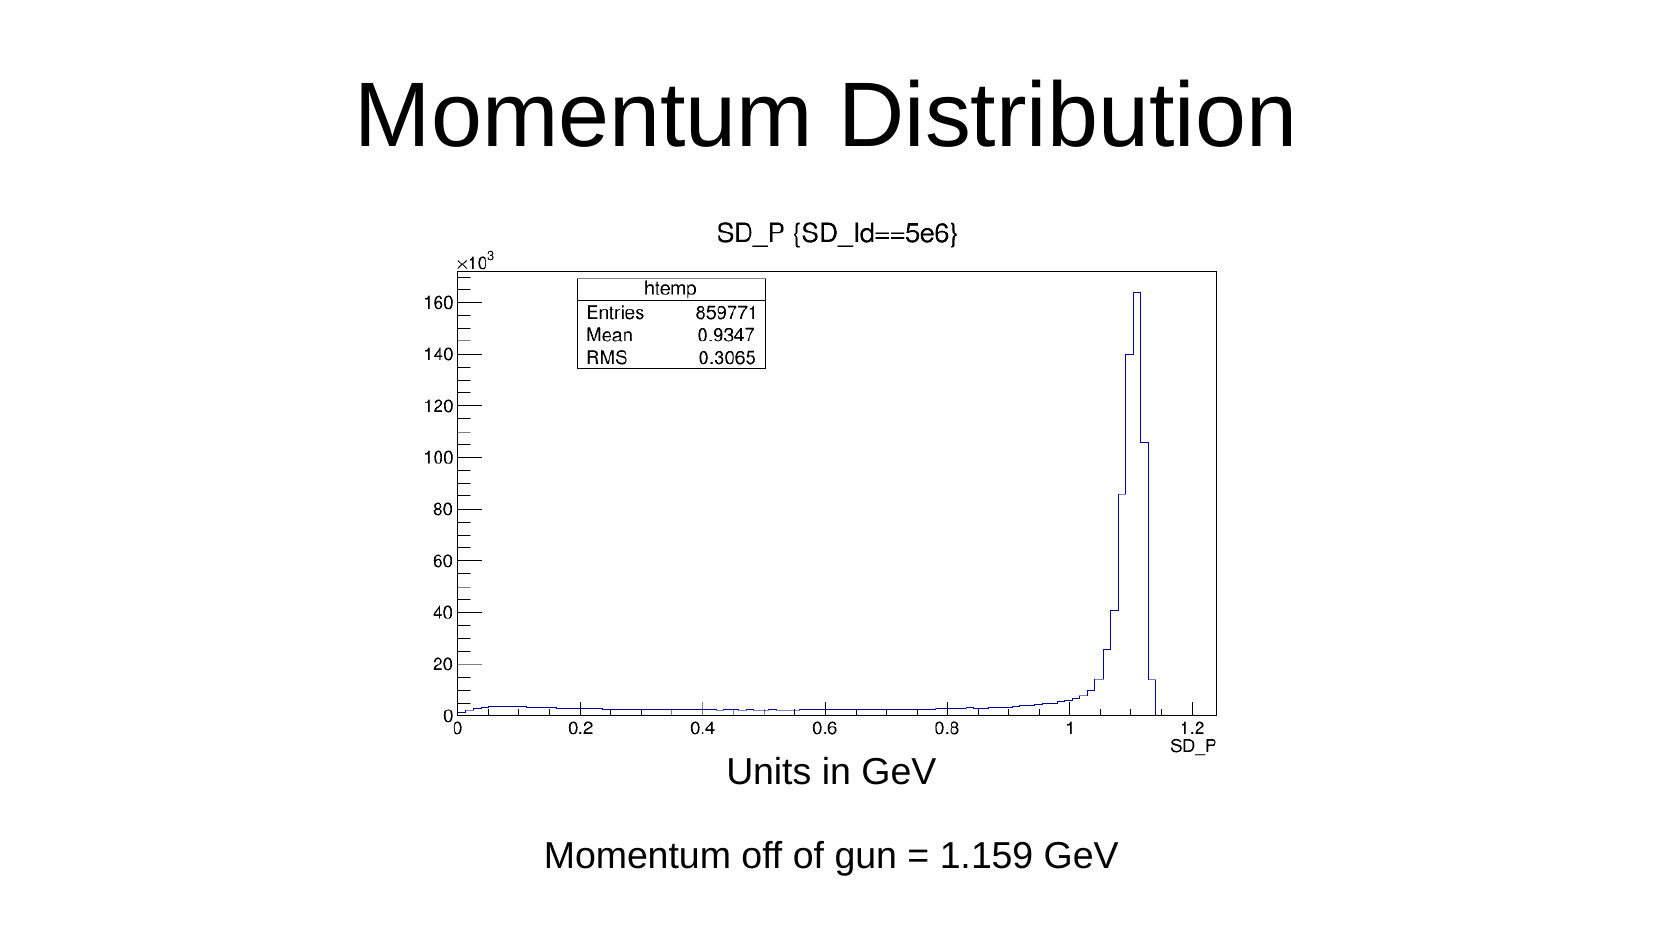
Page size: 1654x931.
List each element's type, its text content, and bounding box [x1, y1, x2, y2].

title Momentum Distribution [82, 37, 1571, 193]
text_box Units in GeV Momentum off of gun = 1.159 GeV [529, 743, 1134, 884]
picture [408, 217, 1246, 758]
